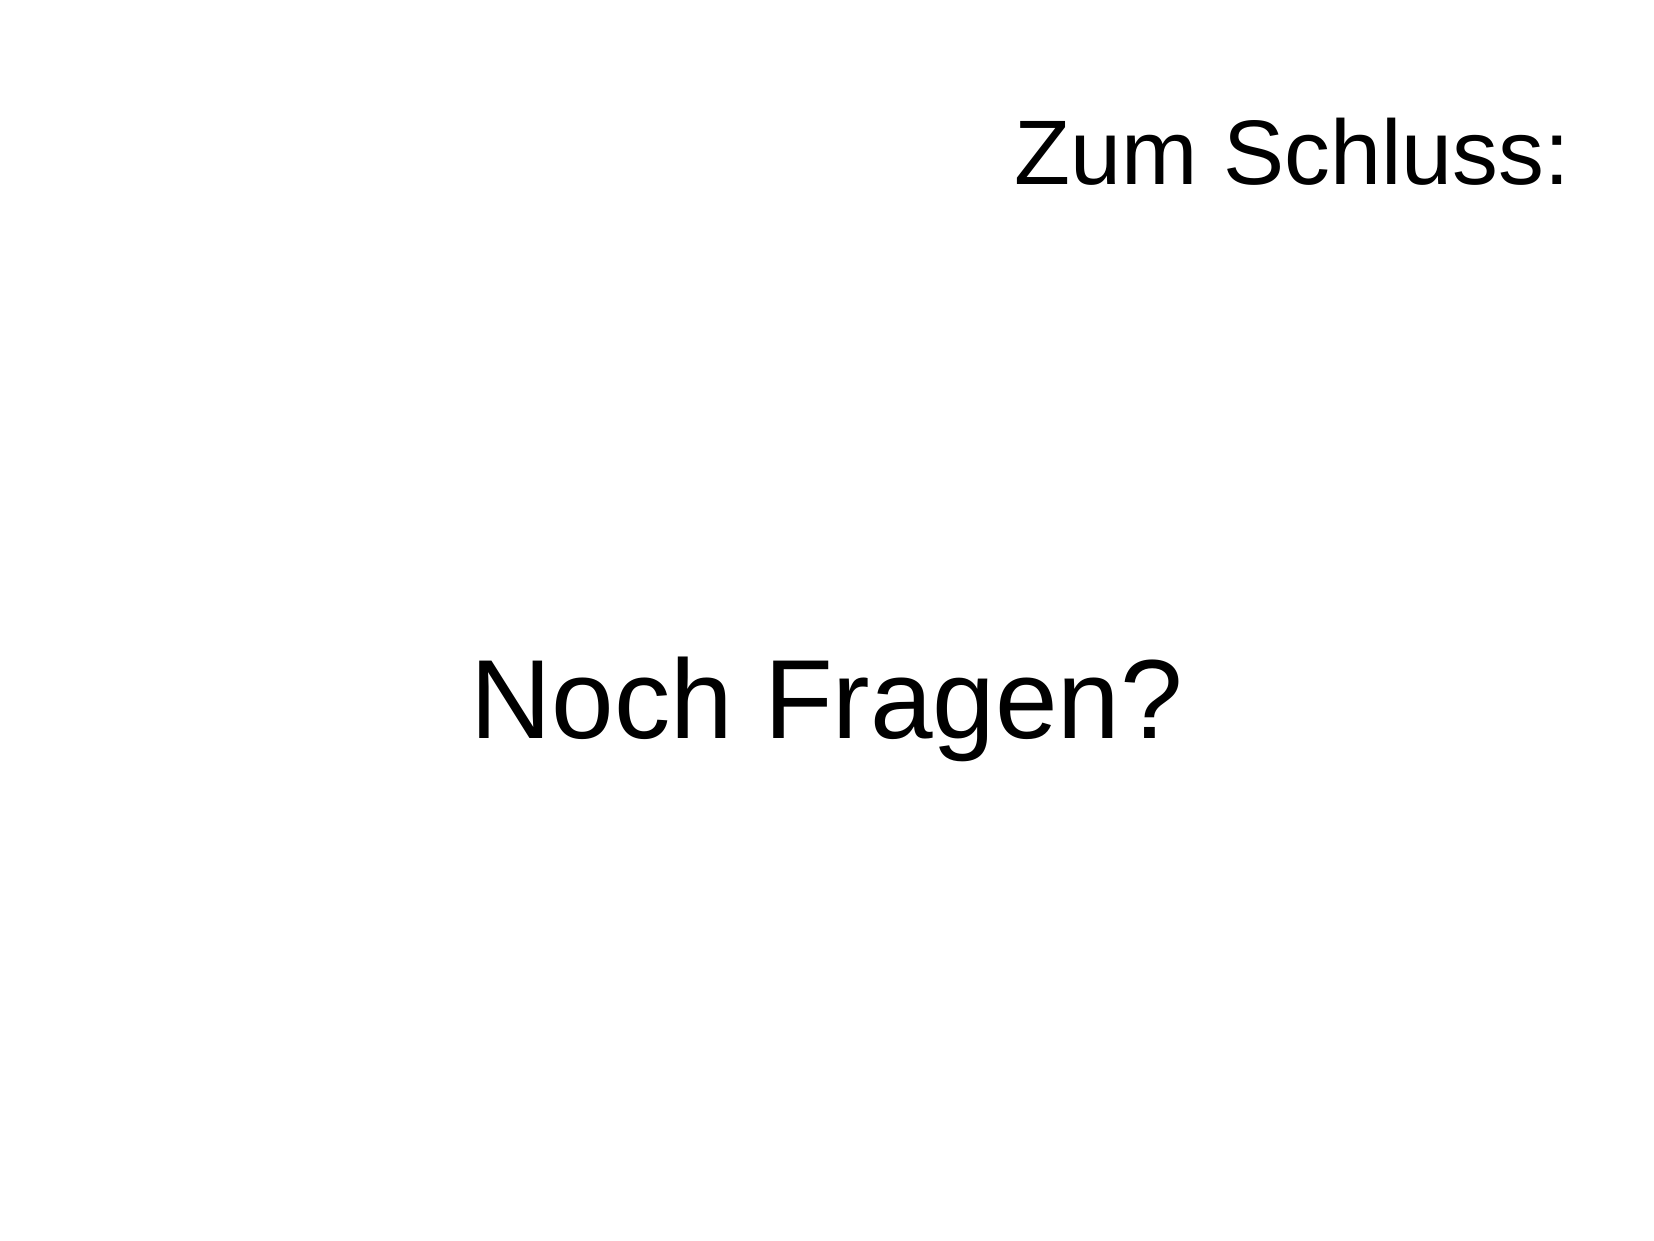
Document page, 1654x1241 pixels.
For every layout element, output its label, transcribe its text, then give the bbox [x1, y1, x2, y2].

title Zum Schluss: [82, 49, 1571, 257]
subtitle Noch Fragen? [82, 290, 1571, 1109]
